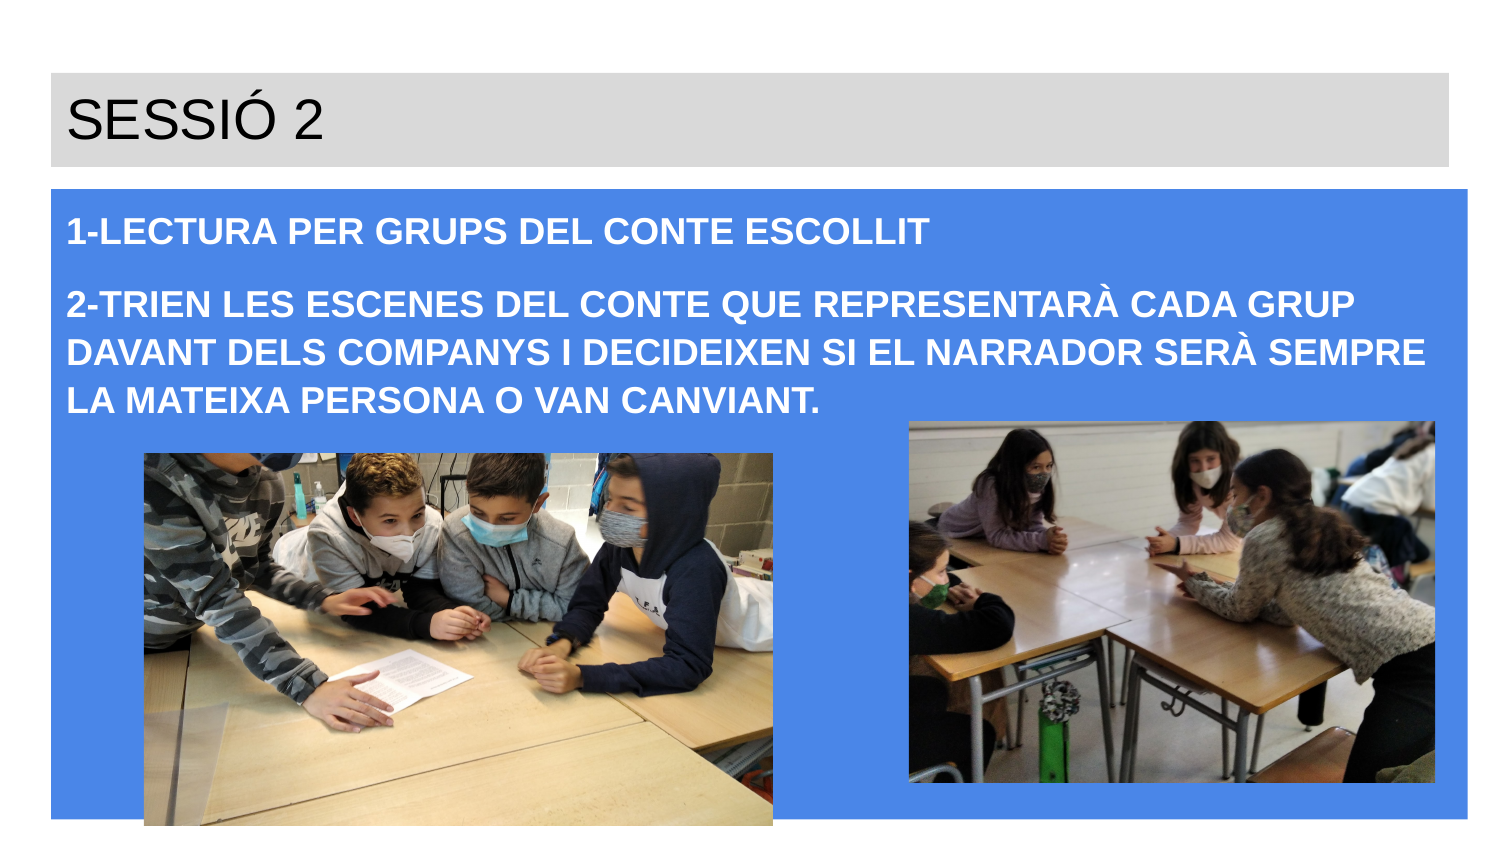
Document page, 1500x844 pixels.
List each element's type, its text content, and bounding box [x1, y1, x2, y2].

title SESSIÓ 2 [51, 72, 1449, 167]
picture [908, 421, 1436, 783]
picture [143, 453, 794, 844]
list 1-LECTURA PER GRUPS DEL CONTE ESCOLLIT 2-TRIEN LES ESCENES DEL CONTE QUE REPRESENTARÀ CADA GRUP DAVANT DELS COMPANYS I DECIDEIXEN SI EL NARRADOR SERÀ SEMPRE LA MATEIXA PERSONA O VAN CANVIANT. [51, 189, 1468, 820]
